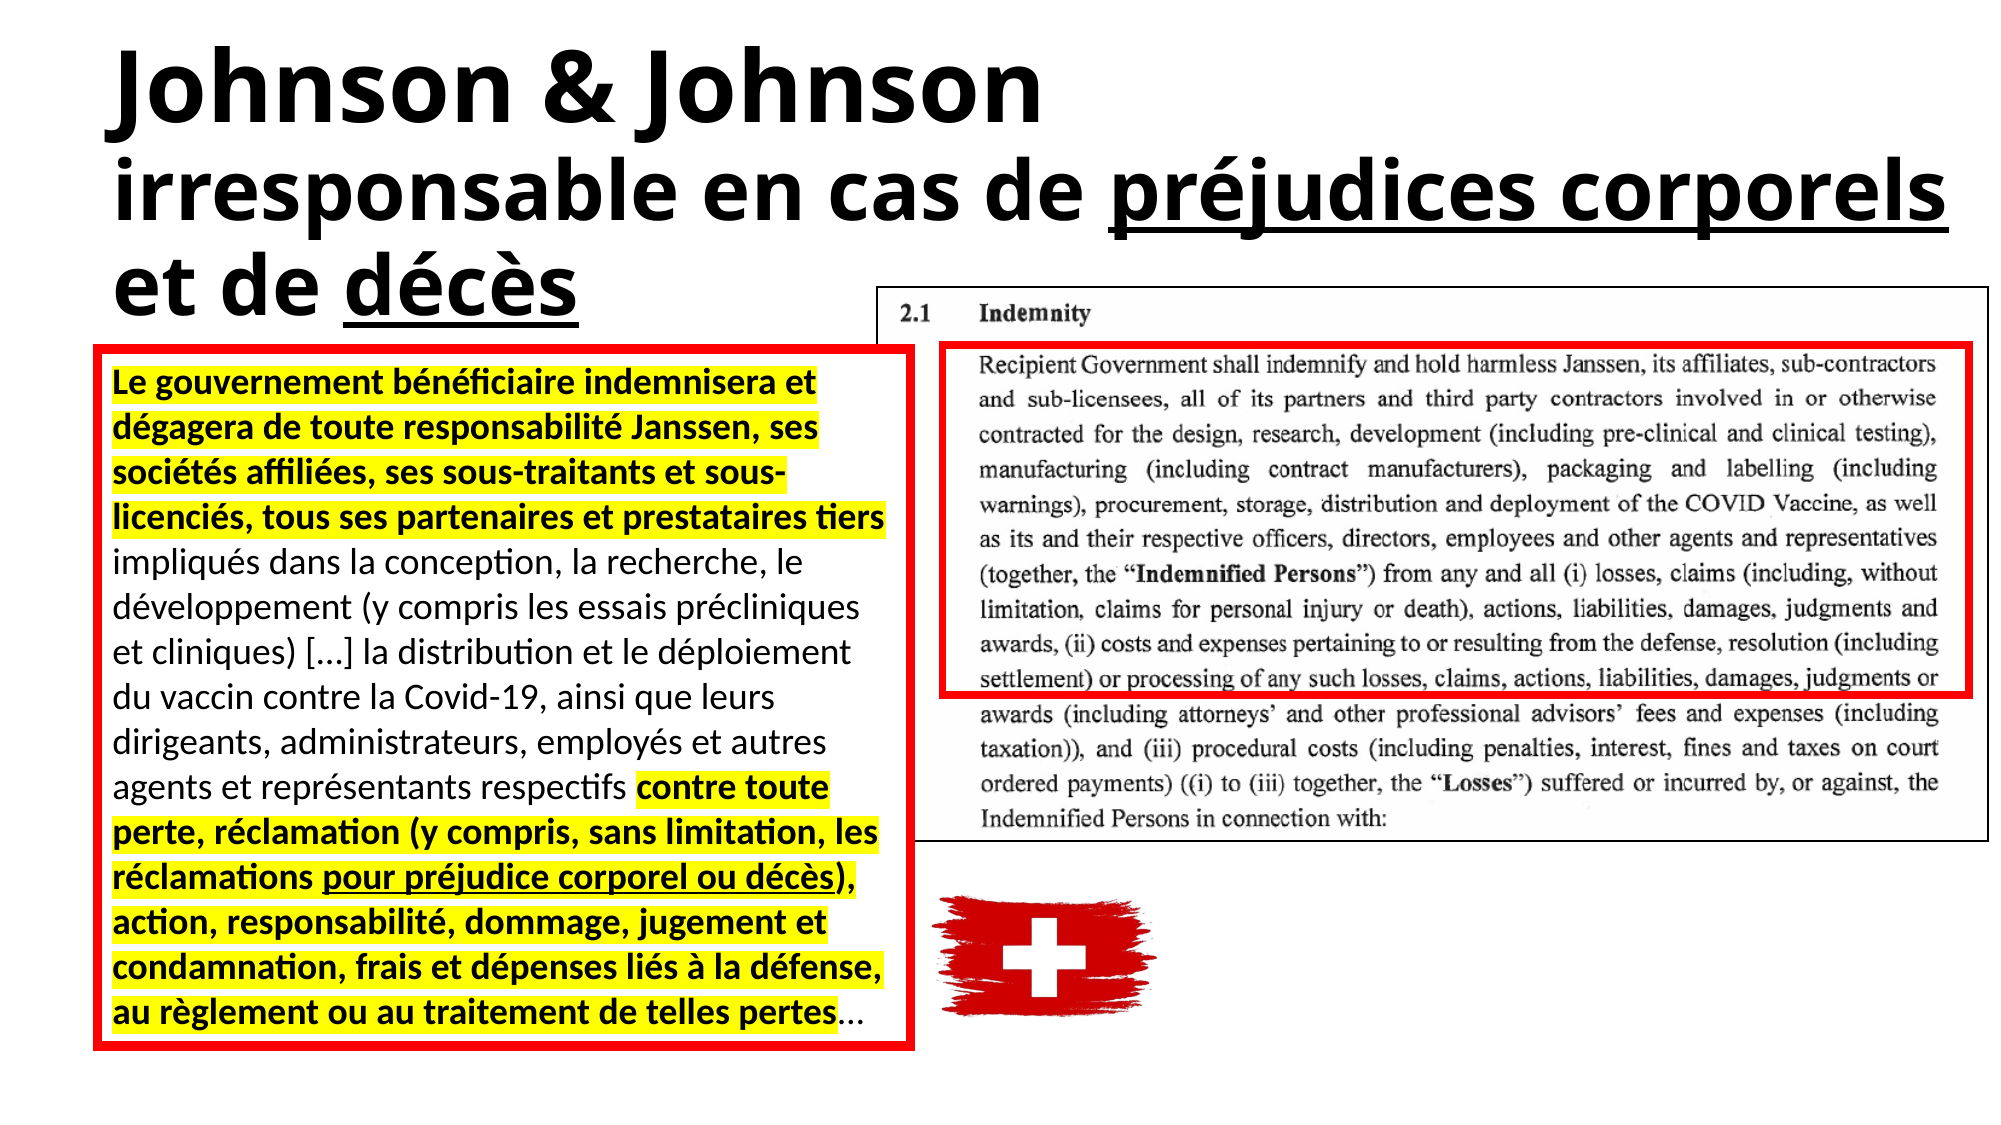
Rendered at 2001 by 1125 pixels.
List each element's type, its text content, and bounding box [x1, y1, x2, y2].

picture [878, 287, 1987, 1069]
text_box Le gouvernement bénéficiaire indemnisera et dégagera de toute responsabilité Janssen, ses sociétés affiliées, ses sous-traitants et sous-licenciés, tous ses partenaires et prestataires tiers impliqués dans la conception, la recherche, le développement (y compris les essais précliniques et cliniques) […] la distribution et le déploiement du vaccin contre la Covid-19, ainsi que leurs dirigeants, administrateurs, employés et autres agents et représentants respectifs contre toute perte, réclamation (y compris, sans limitation, les réclamations pour préjudice corporel ou décès), action, responsabilité, dommage, jugement et condamnation, frais et dépenses liés à la défense, au règlement ou au traitement de telles pertes… [97, 349, 911, 1046]
text_box Johnson & Johnson irresponsable en cas de préjudices corporels et de décès [97, 39, 1987, 344]
